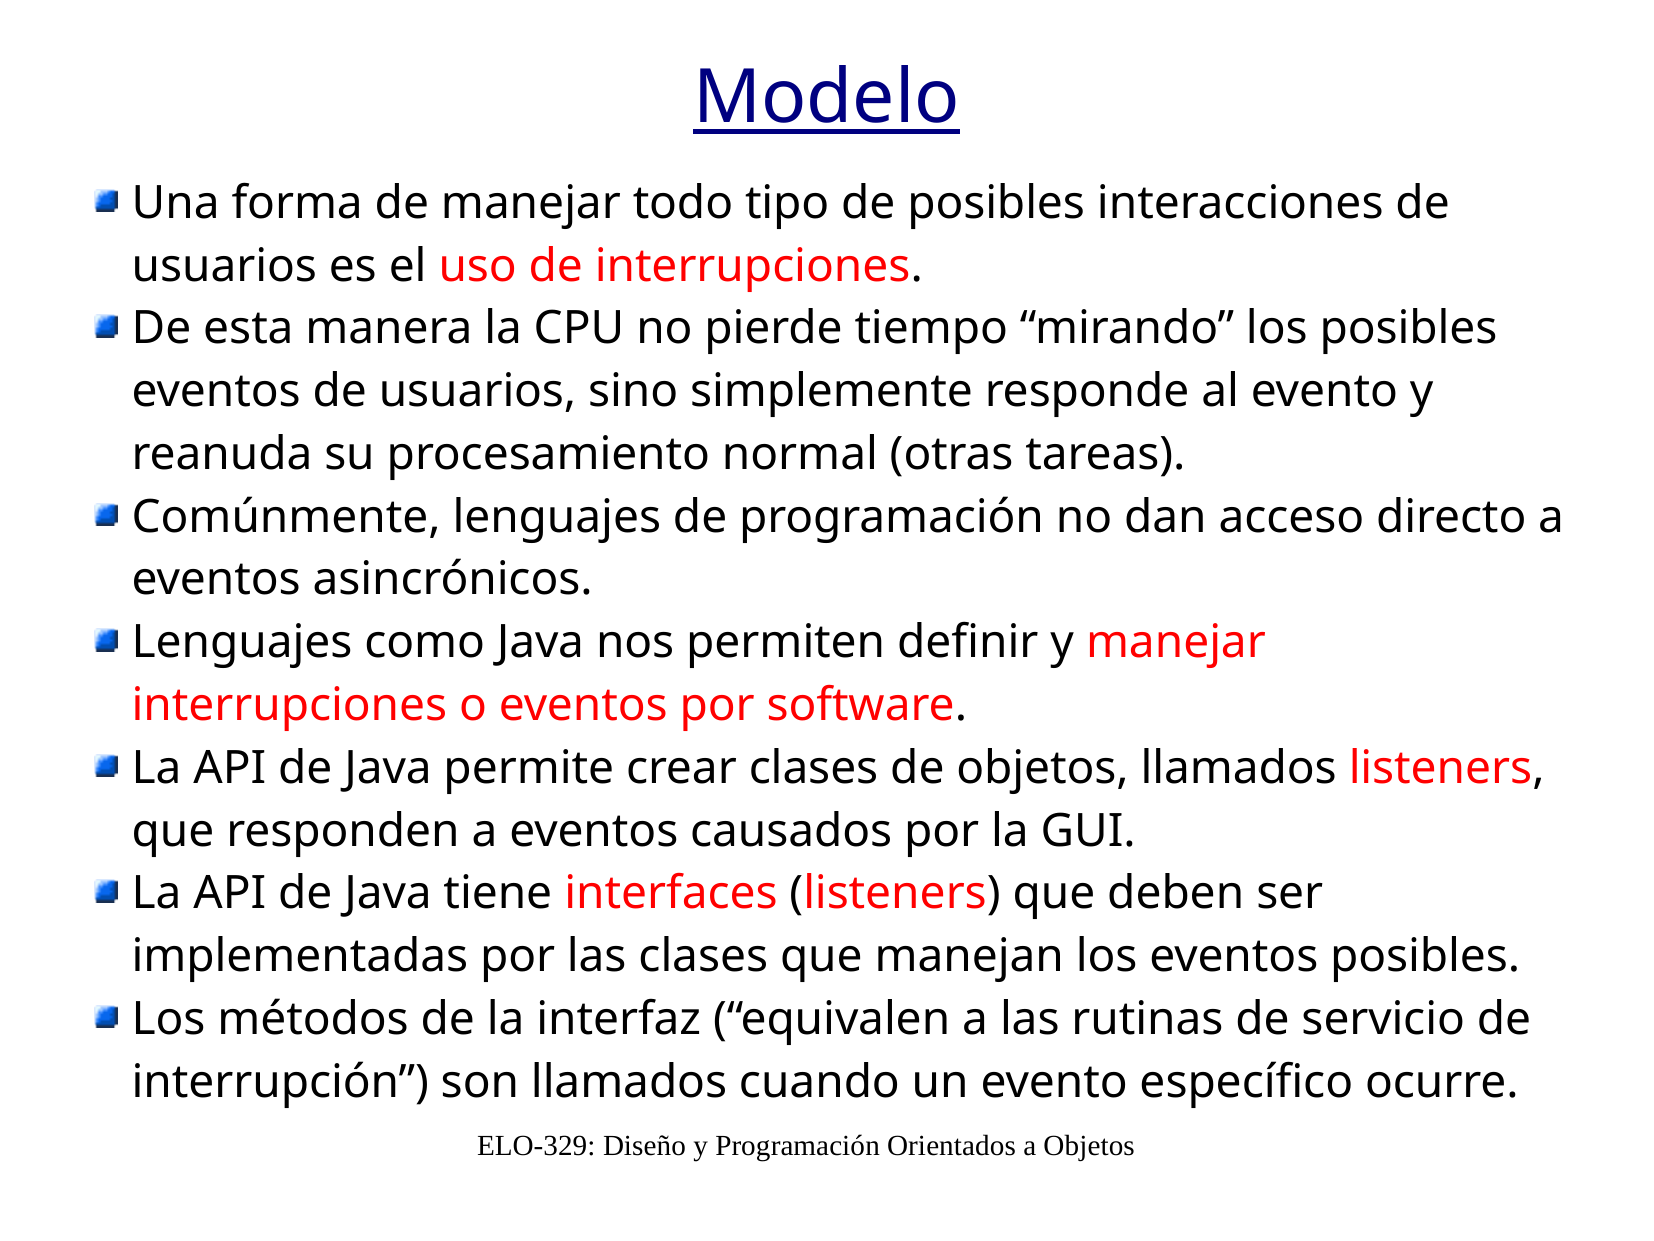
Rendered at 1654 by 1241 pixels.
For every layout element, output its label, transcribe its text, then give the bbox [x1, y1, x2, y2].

title Modelo [82, 43, 1571, 145]
list Una forma de manejar todo tipo de posibles interacciones de usuarios es el uso de interrupciones. De esta manera la CPU no pierde tiempo “mirando” los posibles eventos de usuarios, sino simplemente responde al evento y reanuda su procesamiento normal (otras tareas). Comúnmente, lenguajes de programación no dan acceso directo a eventos asincrónicos. Lenguajes como Java nos permiten definir y manejar interrupciones o eventos por software. La API de Java permite crear clases de objetos, llamados listeners, que responden a eventos causados por la GUI. La API de Java tiene interfaces (listeners) que deben ser implementadas por las clases que manejan los eventos posibles. Los métodos de la interfaz (“equivalen a las rutinas de servicio de interrupción”) son llamados cuando un evento específico ocurre. [82, 169, 1571, 1126]
